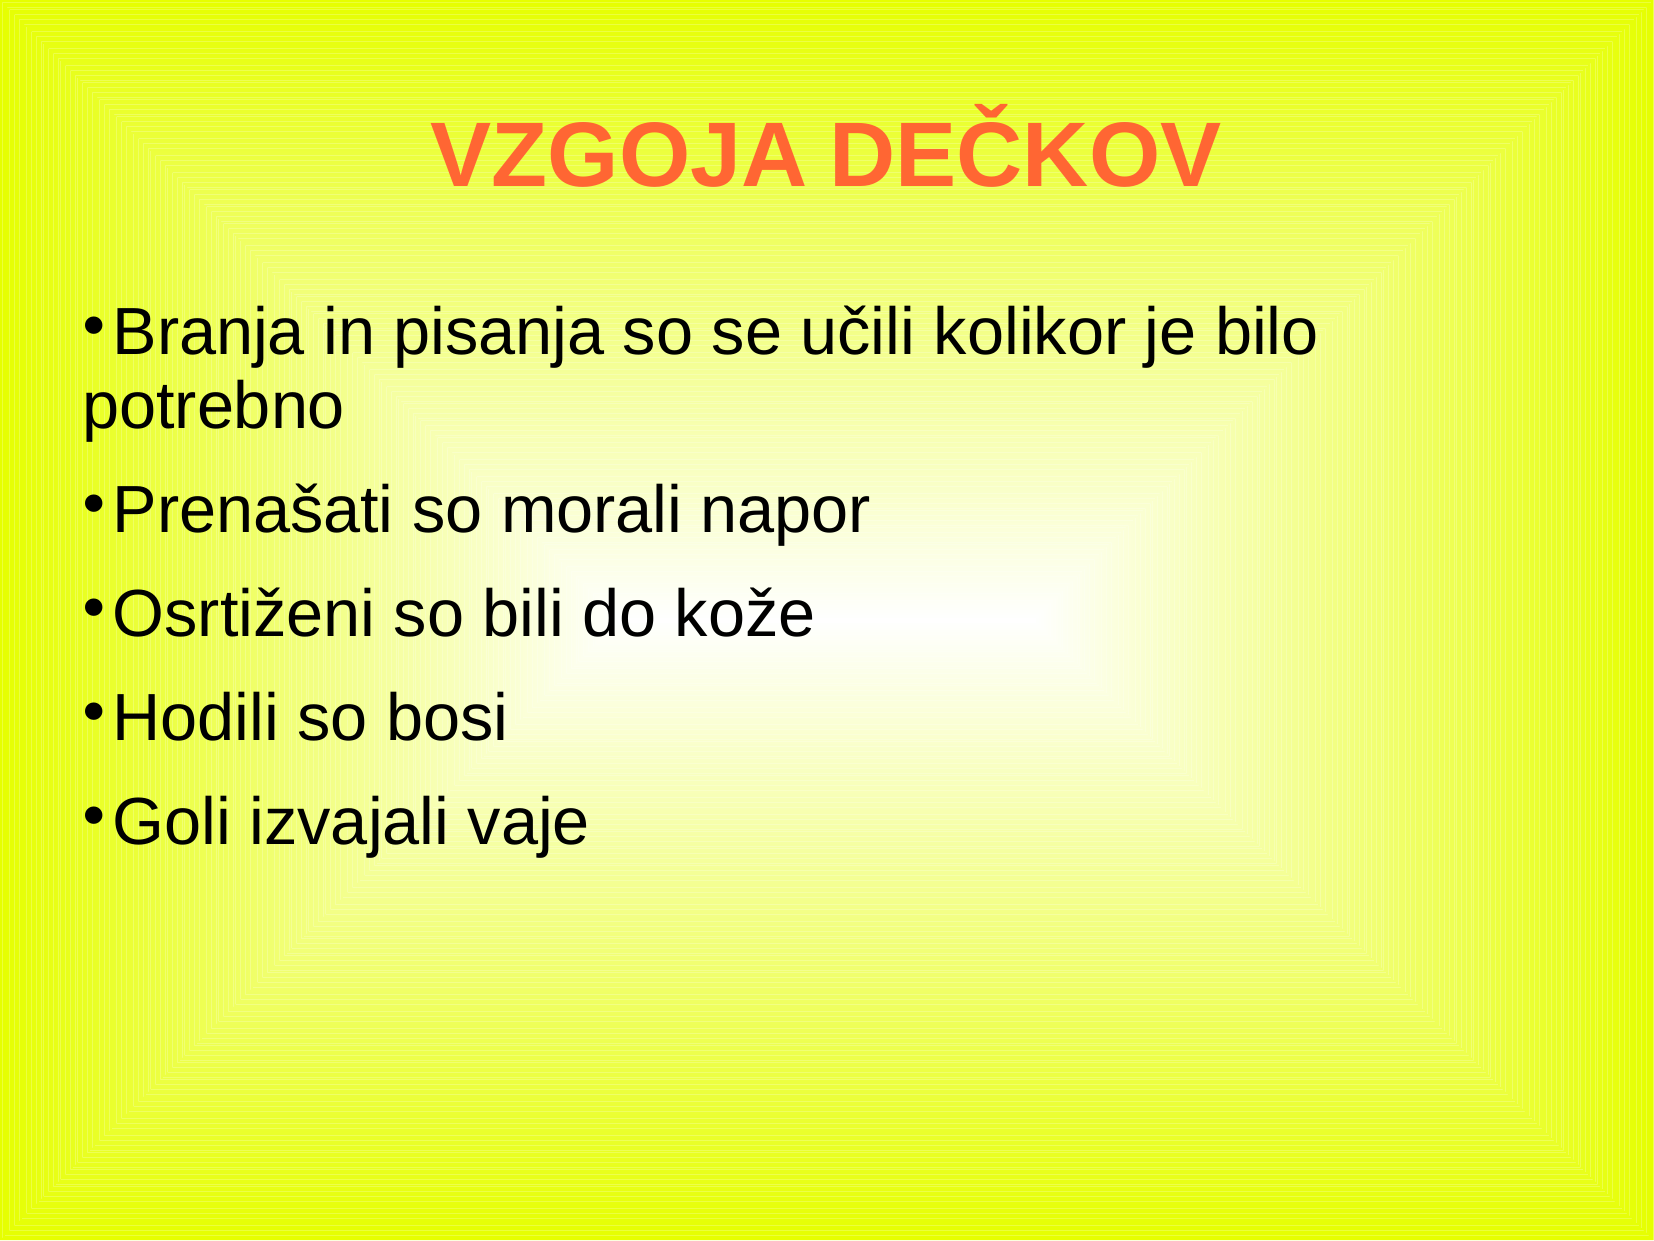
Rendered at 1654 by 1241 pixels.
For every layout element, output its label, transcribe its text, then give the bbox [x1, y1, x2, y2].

title VZGOJA DEČKOV [82, 46, 1571, 260]
list Branja in pisanja so se učili kolikor je bilo potrebno Prenašati so morali napor Osrtiženi so bili do kože Hodili so bosi Goli izvajali vaje [82, 290, 1571, 1094]
